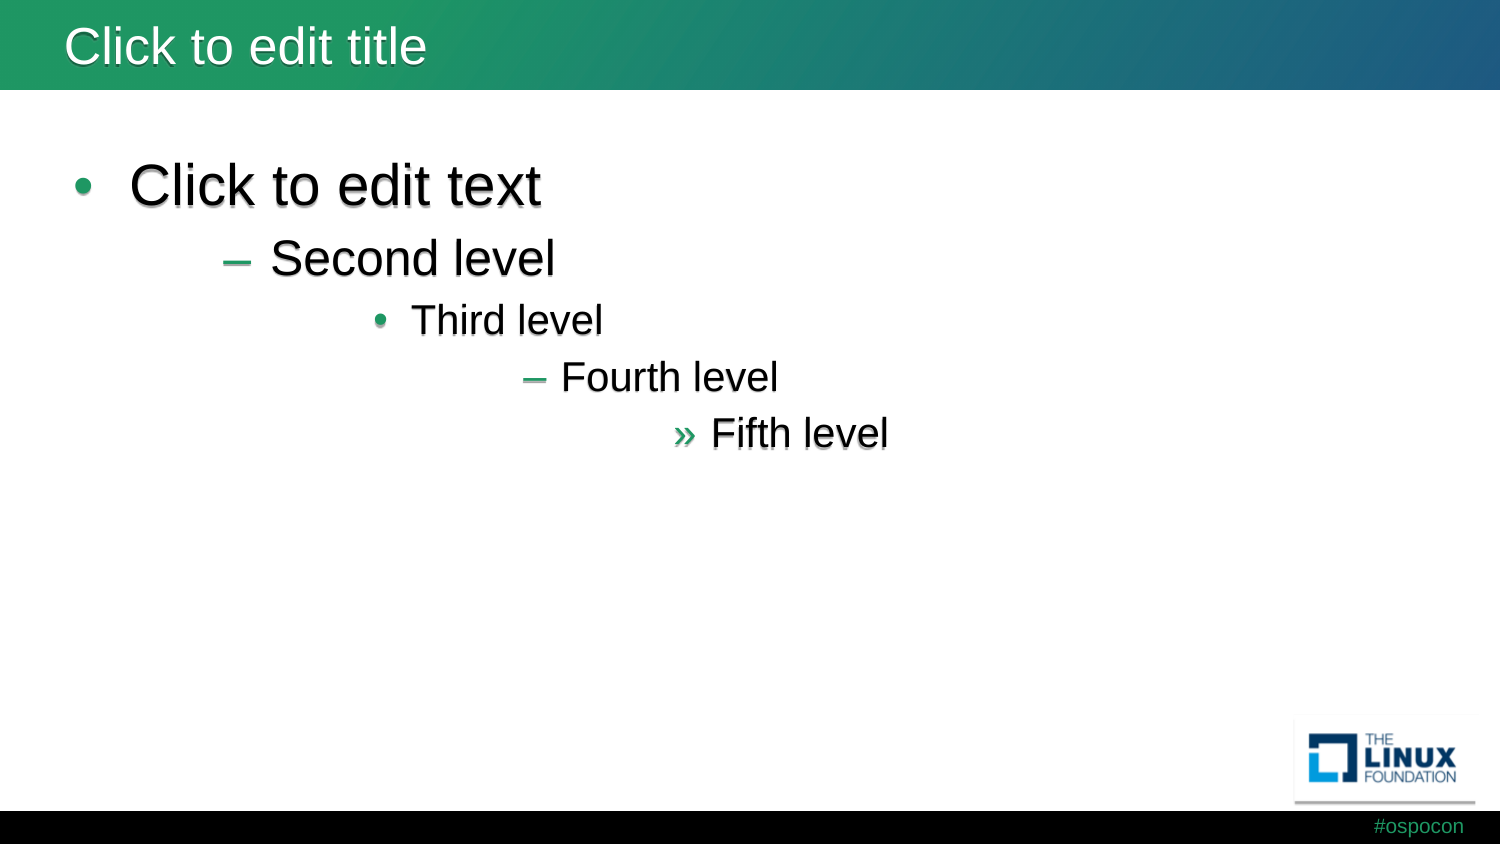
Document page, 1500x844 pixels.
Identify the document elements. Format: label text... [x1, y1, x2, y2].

title Click to edit title [48, 6, 1426, 88]
list Click to edit text Second level Third level Fourth level Fifth level [58, 145, 1269, 754]
